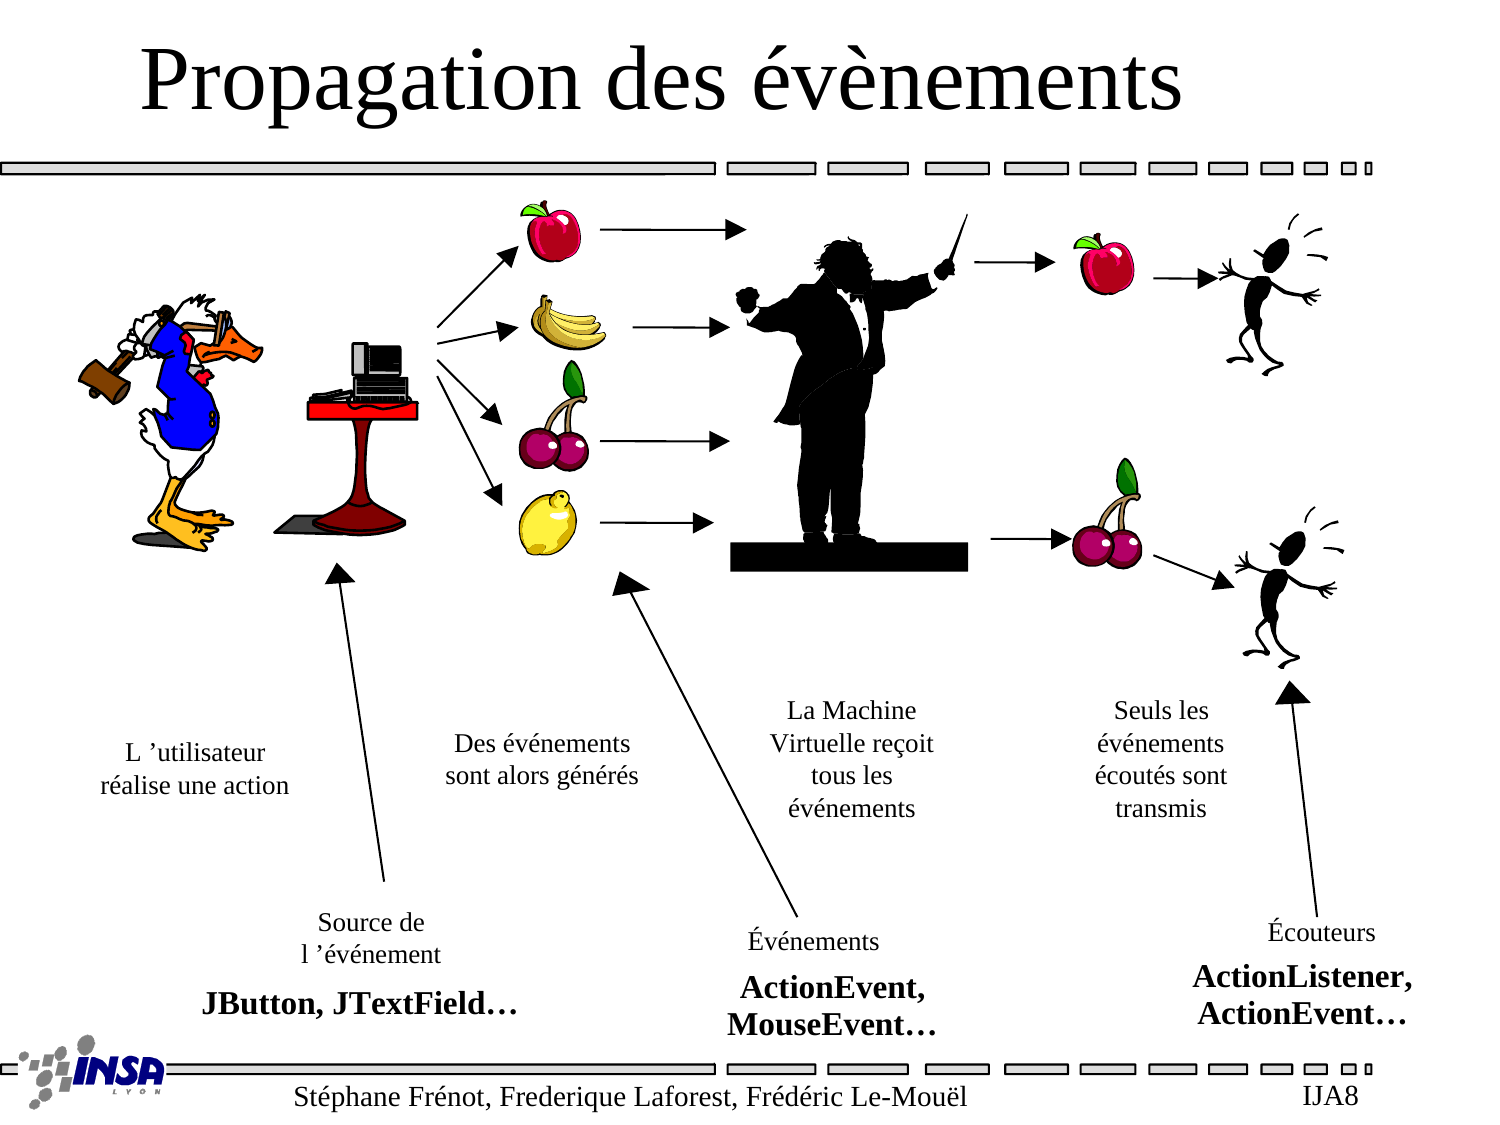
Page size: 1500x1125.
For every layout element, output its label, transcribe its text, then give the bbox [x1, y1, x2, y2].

text_box événements [787, 795, 917, 823]
title Propagation des évènements [125, 0, 1400, 162]
text_box l ’événement [301, 941, 442, 970]
text_box [1319, 520, 1339, 531]
text_box Virtuelle reçoit [769, 729, 935, 758]
text_box [725, 218, 747, 241]
text_box [612, 571, 651, 596]
text_box [709, 316, 731, 339]
text_box écoutés sont [1094, 762, 1229, 791]
text_box tous les [811, 762, 894, 791]
text_box [1306, 254, 1329, 262]
text_box [495, 321, 519, 343]
text_box [79, 294, 262, 551]
text_box [324, 562, 356, 585]
text_box Événements [747, 928, 881, 957]
text_box [1234, 551, 1338, 669]
text_box [313, 390, 343, 397]
text_box [274, 397, 418, 536]
text_box [1034, 251, 1056, 273]
text_box [1211, 570, 1235, 591]
text_box transmis [1115, 795, 1208, 823]
text_box La Machine [786, 697, 918, 726]
text_box [479, 402, 503, 426]
text_box événements [1097, 729, 1226, 758]
text_box [1073, 232, 1135, 296]
text_box L ’utilisateur [124, 739, 266, 768]
text_box [496, 245, 519, 269]
text_box [709, 430, 731, 453]
text_box [1197, 258, 1322, 377]
text_box Source de [317, 909, 426, 938]
text_box [933, 213, 968, 281]
text_box sont alors générés [445, 762, 640, 791]
text_box Des événements [454, 729, 631, 758]
text_box [1274, 680, 1311, 705]
text_box ActionEvent, MouseEvent… [712, 963, 954, 1051]
text_box [1051, 457, 1143, 570]
text_box Seuls les [1113, 697, 1210, 726]
text_box [518, 359, 589, 472]
text_box Écouteurs [1267, 919, 1377, 948]
text_box [350, 343, 408, 407]
text_box JButton, JTextField… [123, 979, 597, 1030]
text_box réalise une action [100, 772, 290, 801]
text_box [329, 390, 352, 401]
text_box [483, 483, 503, 507]
text_box [1303, 227, 1323, 238]
text_box [730, 236, 969, 572]
text_box [1322, 547, 1345, 555]
text_box [520, 200, 581, 263]
text_box ActionListener, ActionEvent… [1177, 952, 1428, 1040]
text_box [1269, 531, 1306, 566]
text_box [1304, 506, 1316, 523]
text_box [692, 512, 714, 534]
text_box [1287, 213, 1300, 230]
text_box [530, 294, 607, 351]
text_box [1253, 238, 1290, 273]
text_box [518, 490, 578, 556]
